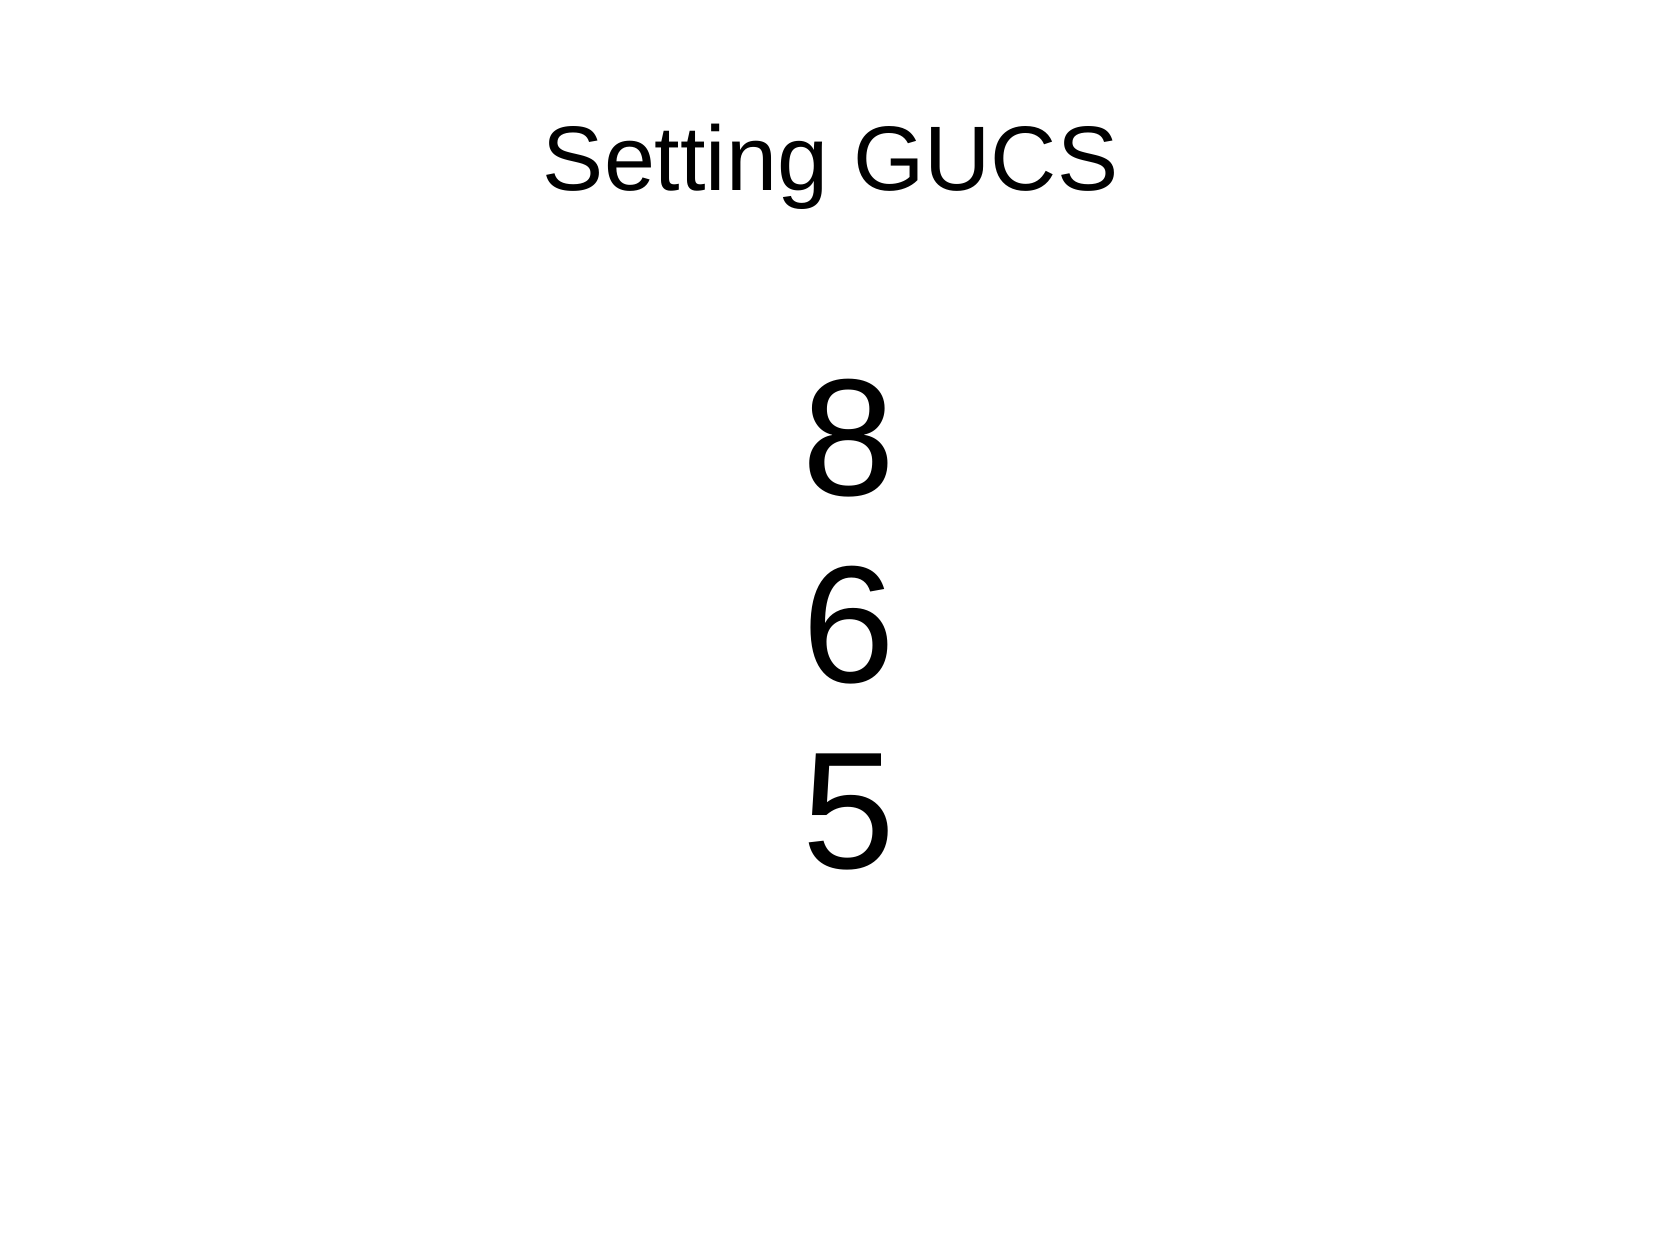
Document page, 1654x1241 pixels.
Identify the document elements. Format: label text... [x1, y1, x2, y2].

text_box 8 6 5 [787, 337, 910, 912]
title Setting GUCS [86, 55, 1576, 263]
